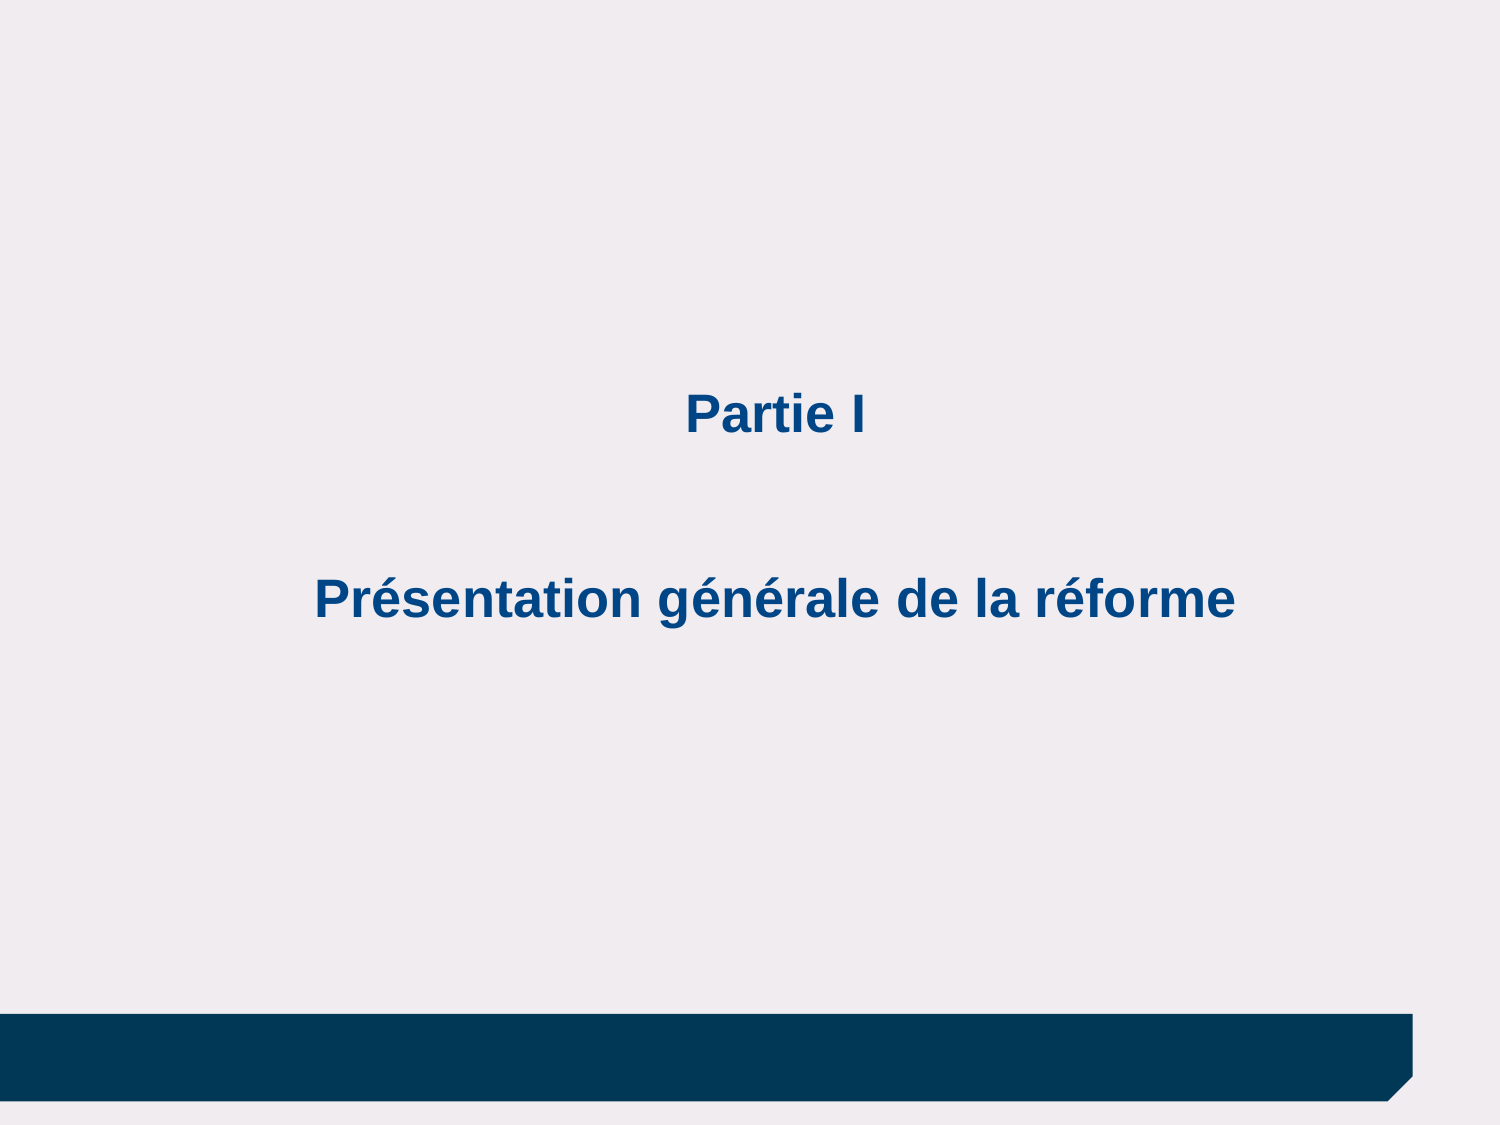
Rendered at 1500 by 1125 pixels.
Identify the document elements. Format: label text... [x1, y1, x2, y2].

text_box [0, 1013, 1413, 1102]
title Partie I Présentation générale de la réforme [118, 380, 1434, 632]
